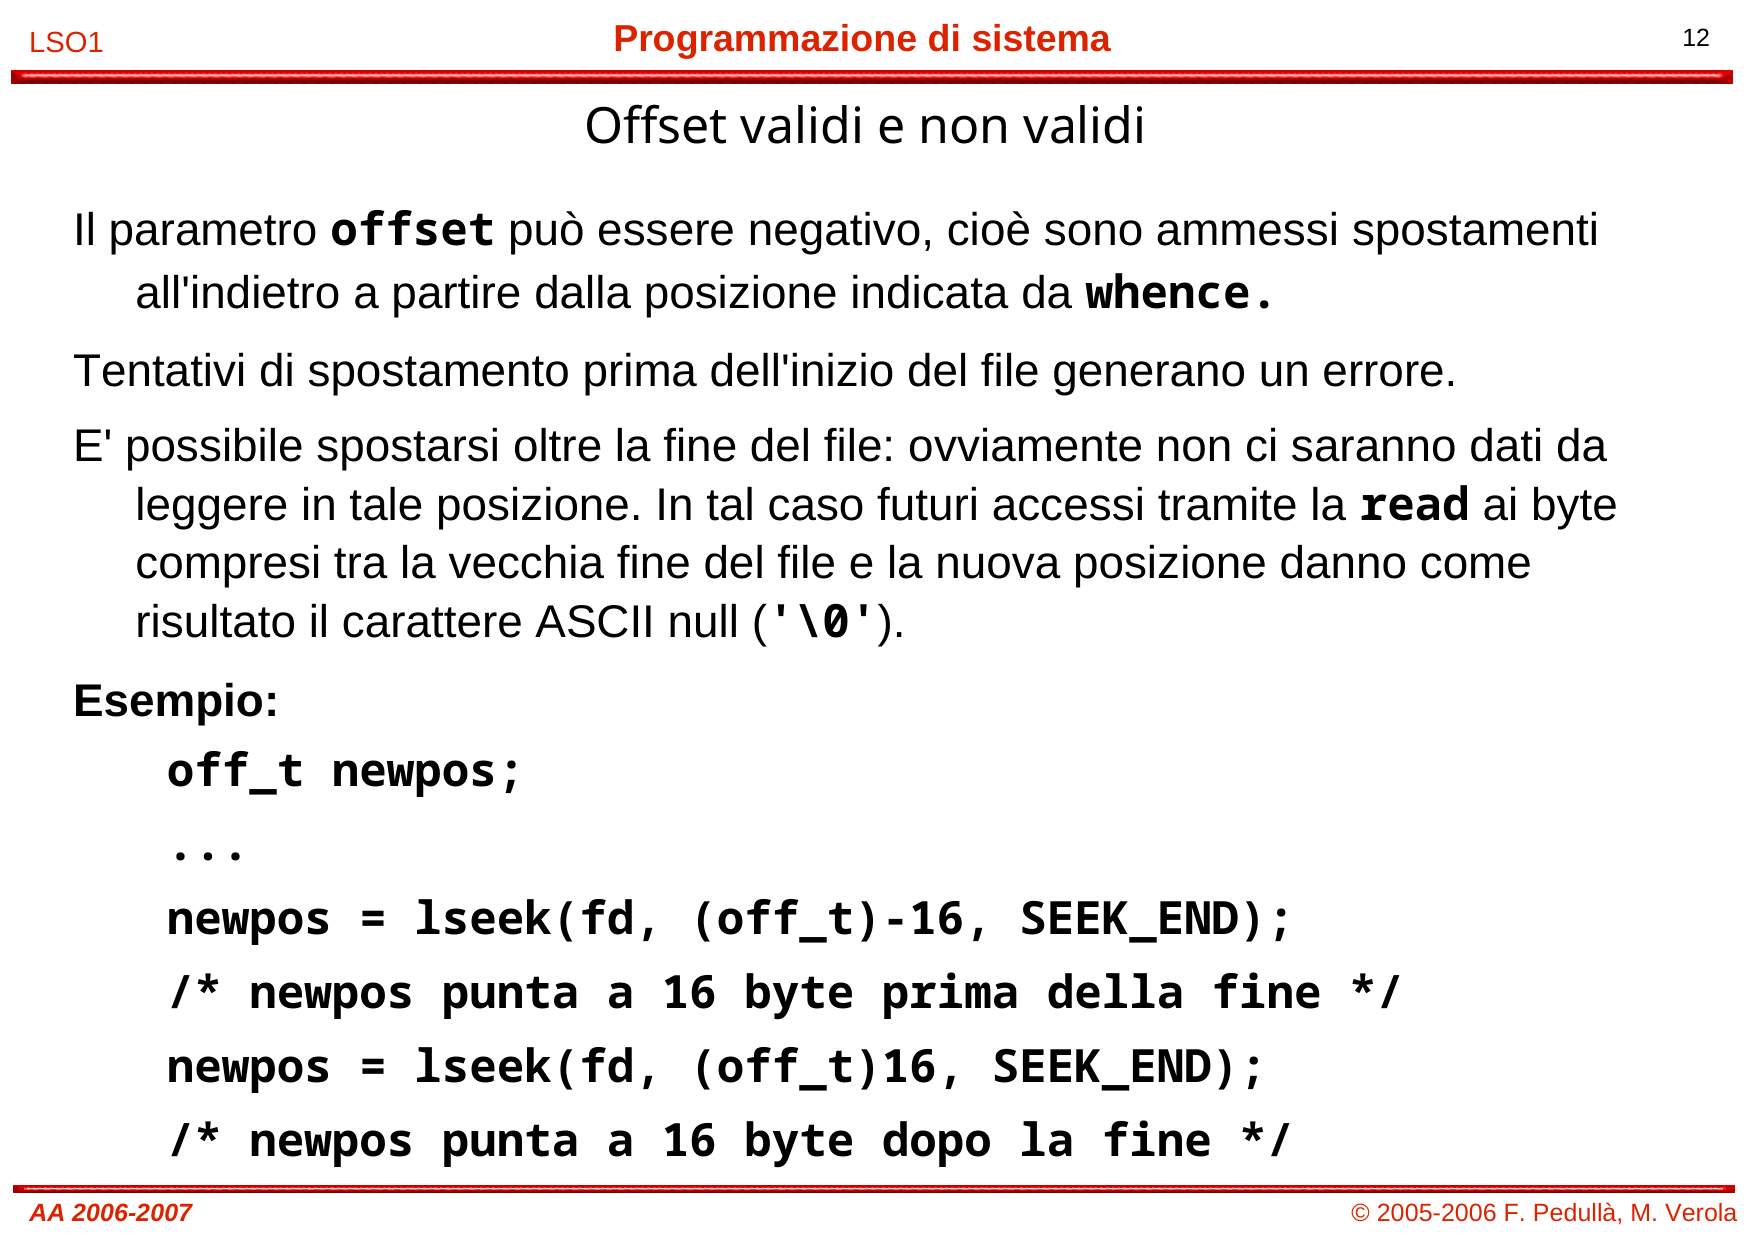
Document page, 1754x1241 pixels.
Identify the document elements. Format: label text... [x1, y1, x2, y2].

list Il parametro offset può essere negativo, cioè sono ammessi spostamenti all'indietro a partire dalla posizione indicata da whence. Tentativi di spostamento prima dell'inizio del file generano un errore. E' possibile spostarsi oltre la fine del file: ovviamente non ci saranno dati da leggere in tale posizione. In tal caso futuri accessi tramite la read ai byte compresi tra la vecchia fine del file e la nuova posizione danno come risultato il carattere ASCII null ('\0'). Esempio: off_t newpos; ... newpos = lseek(fd, (off_t)-16, SEEK_END); /* newpos punta a 16 byte prima della fine */ newpos = lseek(fd, (off_t)16, SEEK_END); /* newpos punta a 16 byte dopo la fine */ [58, 188, 1696, 1163]
picture [13, 1185, 1735, 1193]
title Offset validi e non validi [514, 78, 1217, 174]
picture [11, 70, 1733, 84]
